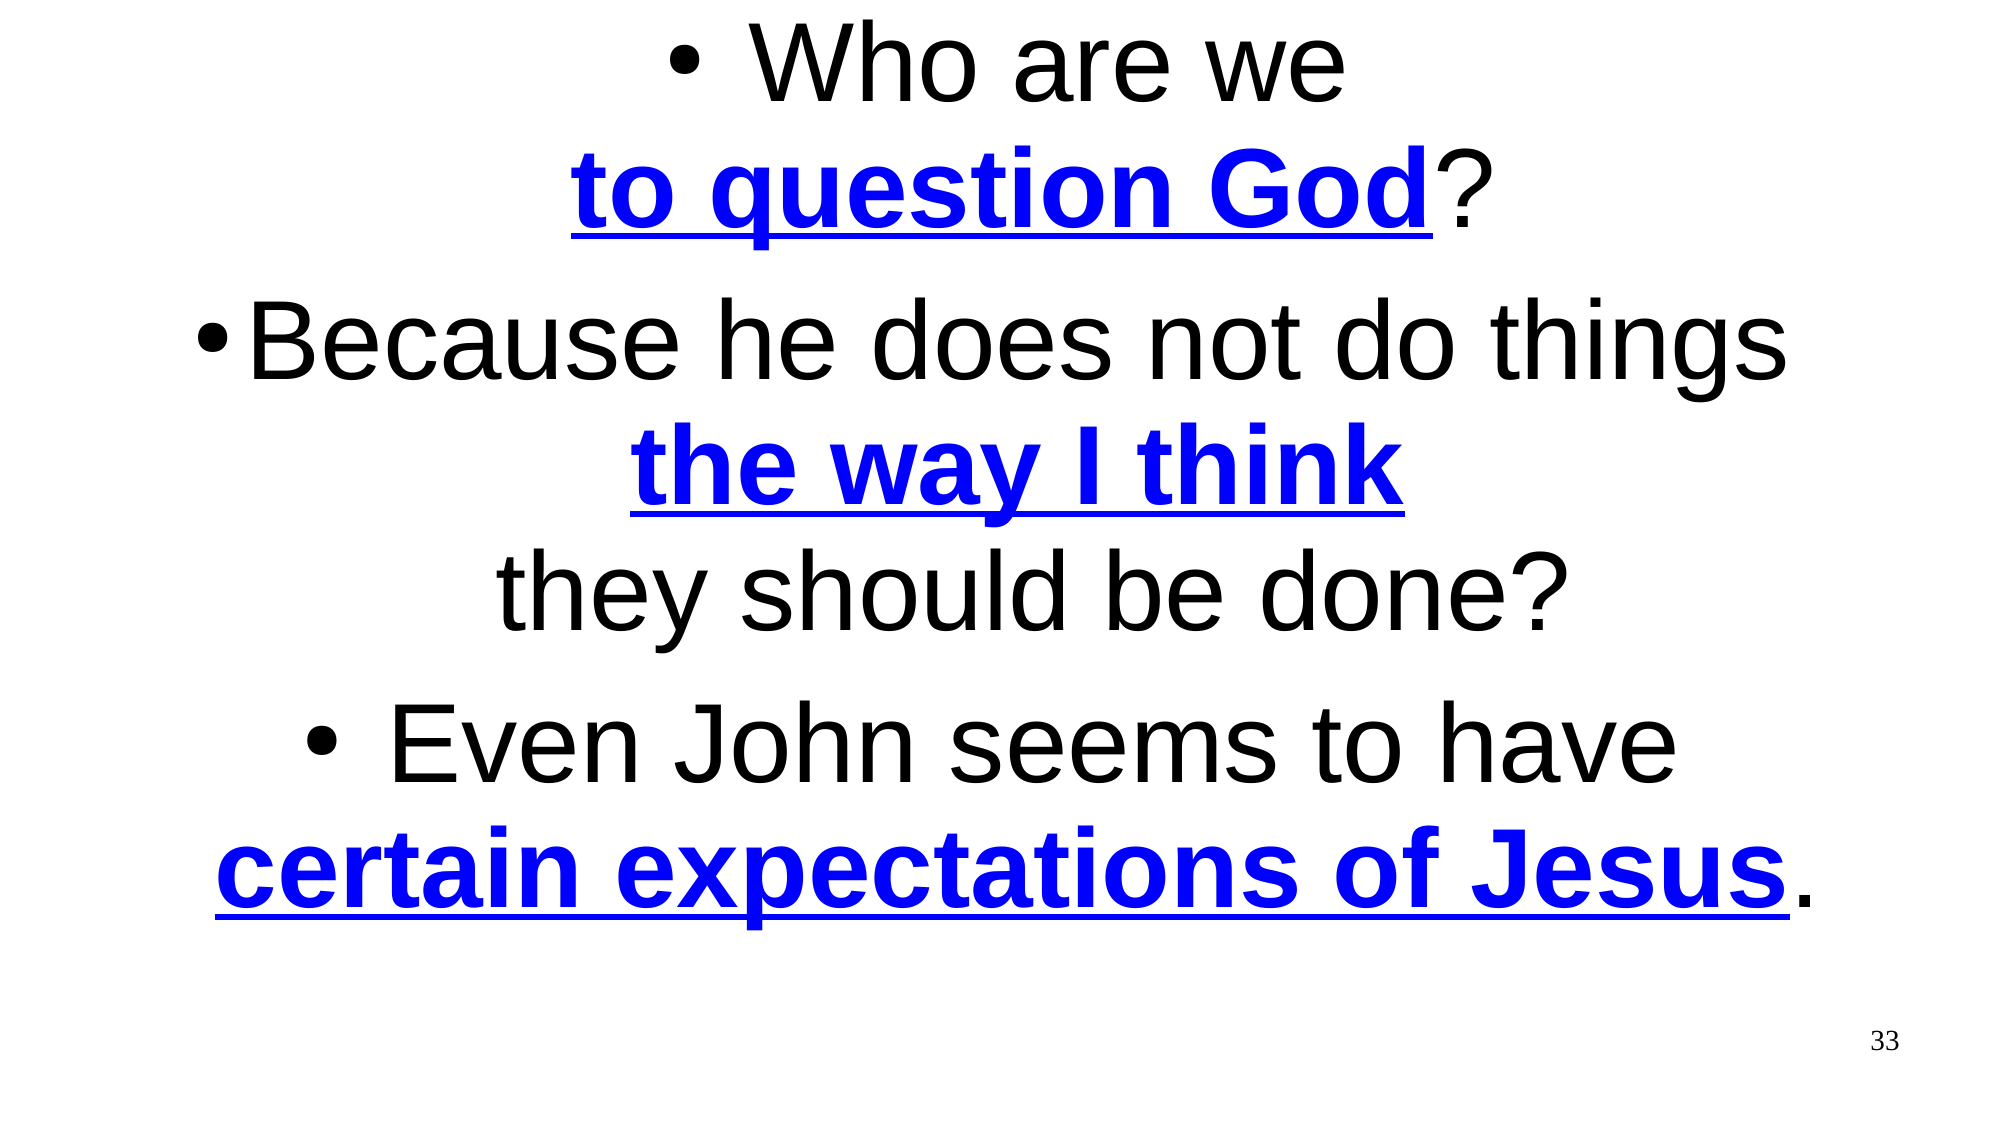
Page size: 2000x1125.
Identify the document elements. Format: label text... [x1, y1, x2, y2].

list Who are we to question God? Because he does not do things the way I think they should be done? Even John seems to have certain expectations of Jesus. [0, 0, 1996, 1123]
